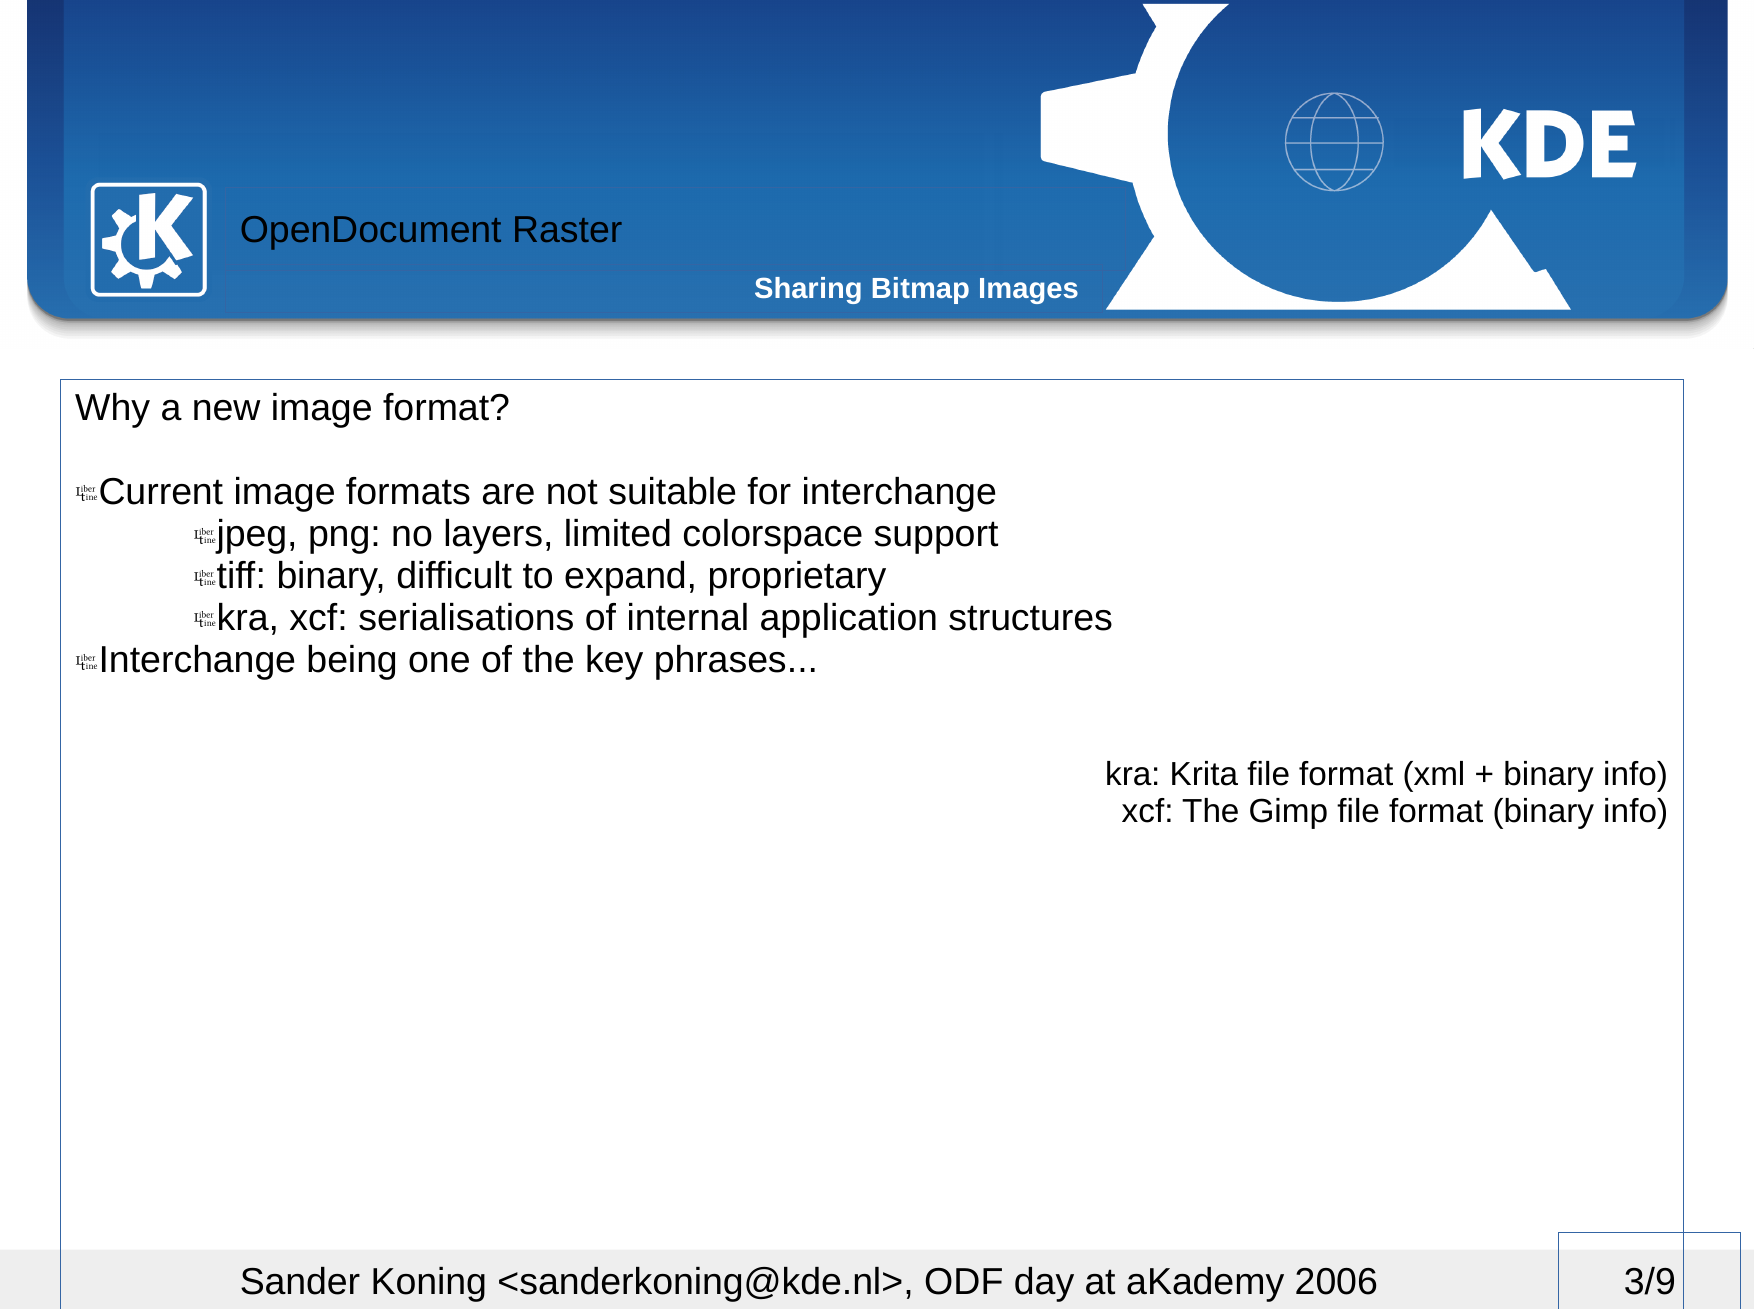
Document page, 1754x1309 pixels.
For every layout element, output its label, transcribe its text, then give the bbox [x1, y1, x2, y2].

text_box Why a new image format? Current image formats are not suitable for interchange jpeg, png: no layers, limited colorspace support tiff: binary, difficult to expand, proprietary kra, xcf: serialisations of internal application structures Interchange being one of the key phrases... kra: Krita file format (xml + binary info) xcf: The Gimp file format (binary info) [60, 379, 1684, 1309]
picture [0, 0, 1754, 349]
